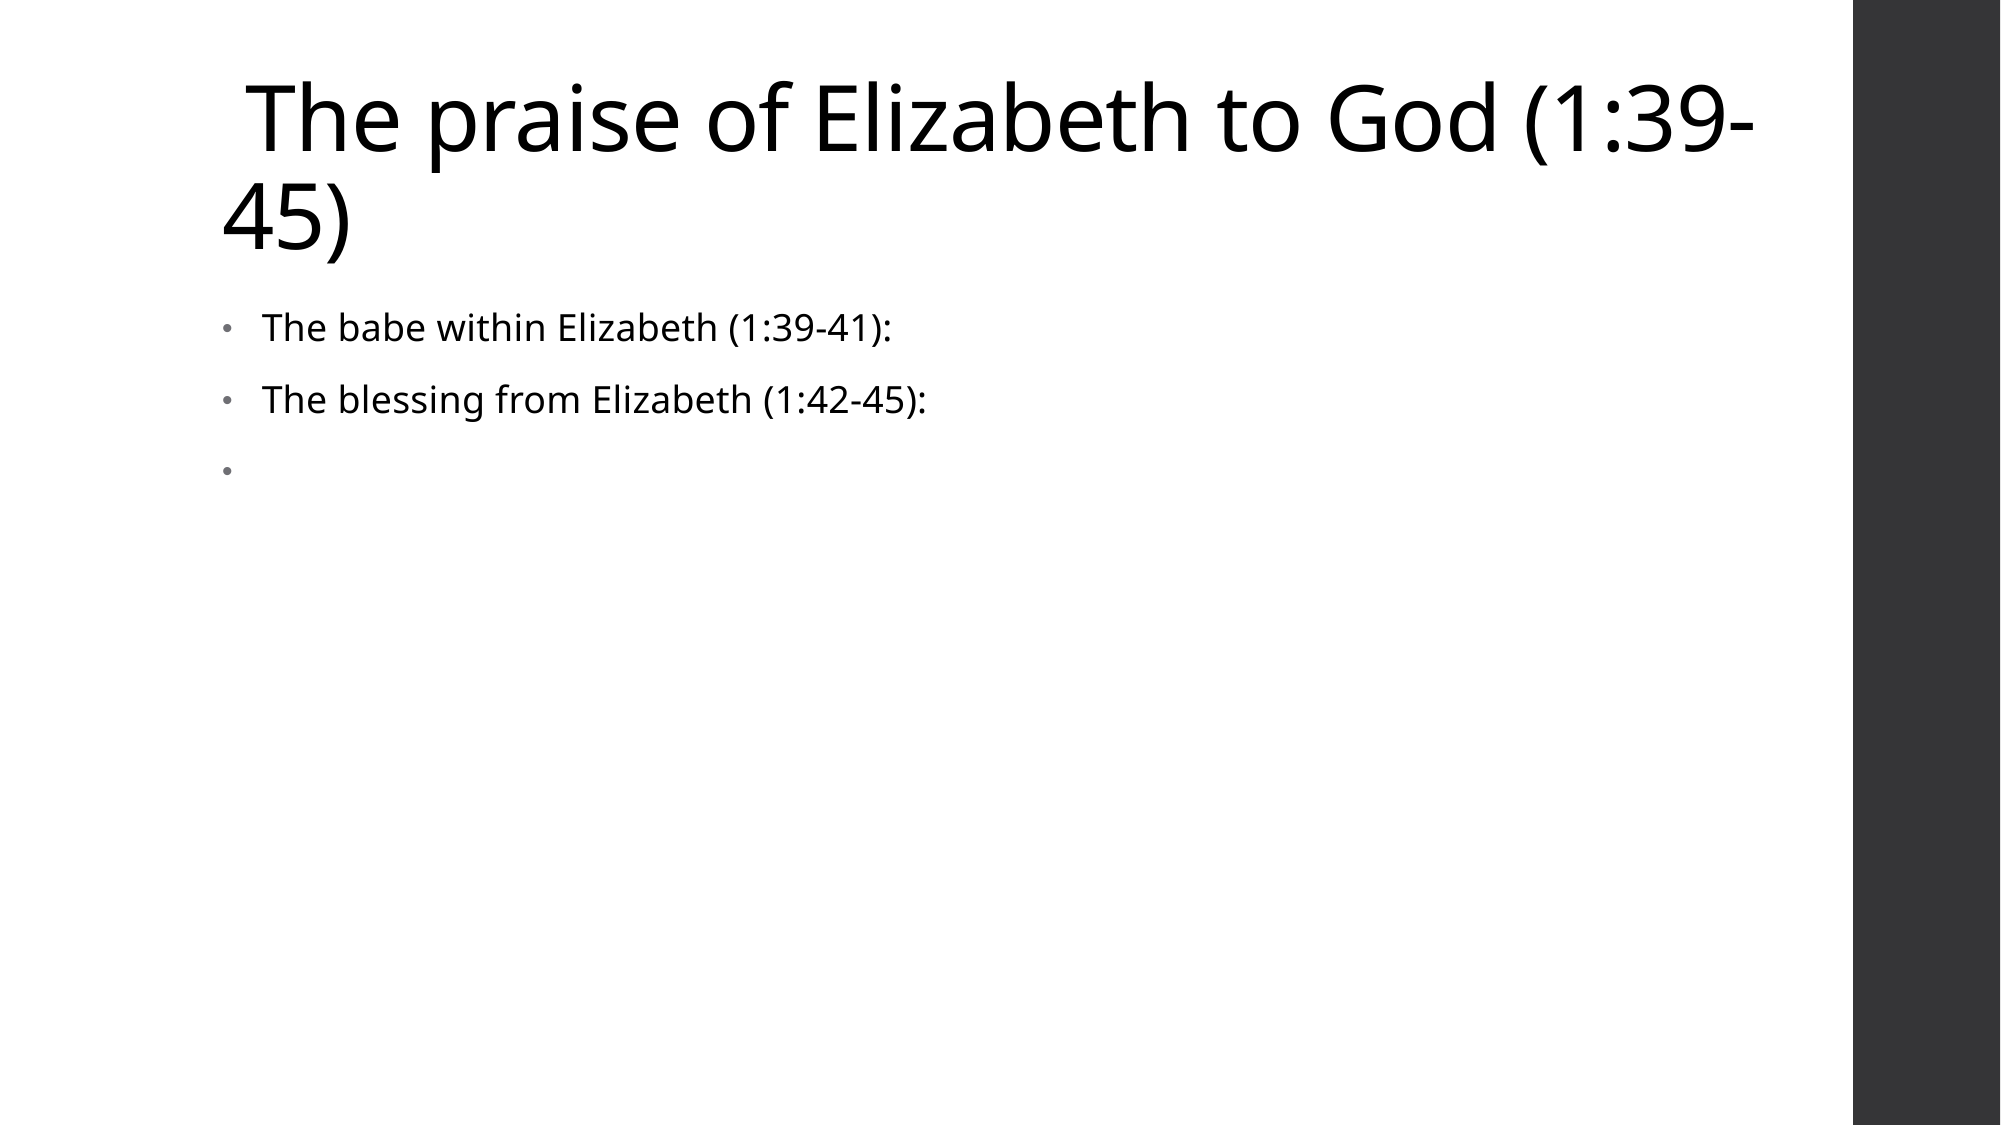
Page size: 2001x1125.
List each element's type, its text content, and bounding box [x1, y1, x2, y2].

title The praise of Elizabeth to God (1:39-45) [206, 60, 1797, 278]
list The babe within Elizabeth (1:39-41): The blessing from Elizabeth (1:42-45): [206, 299, 1617, 1014]
